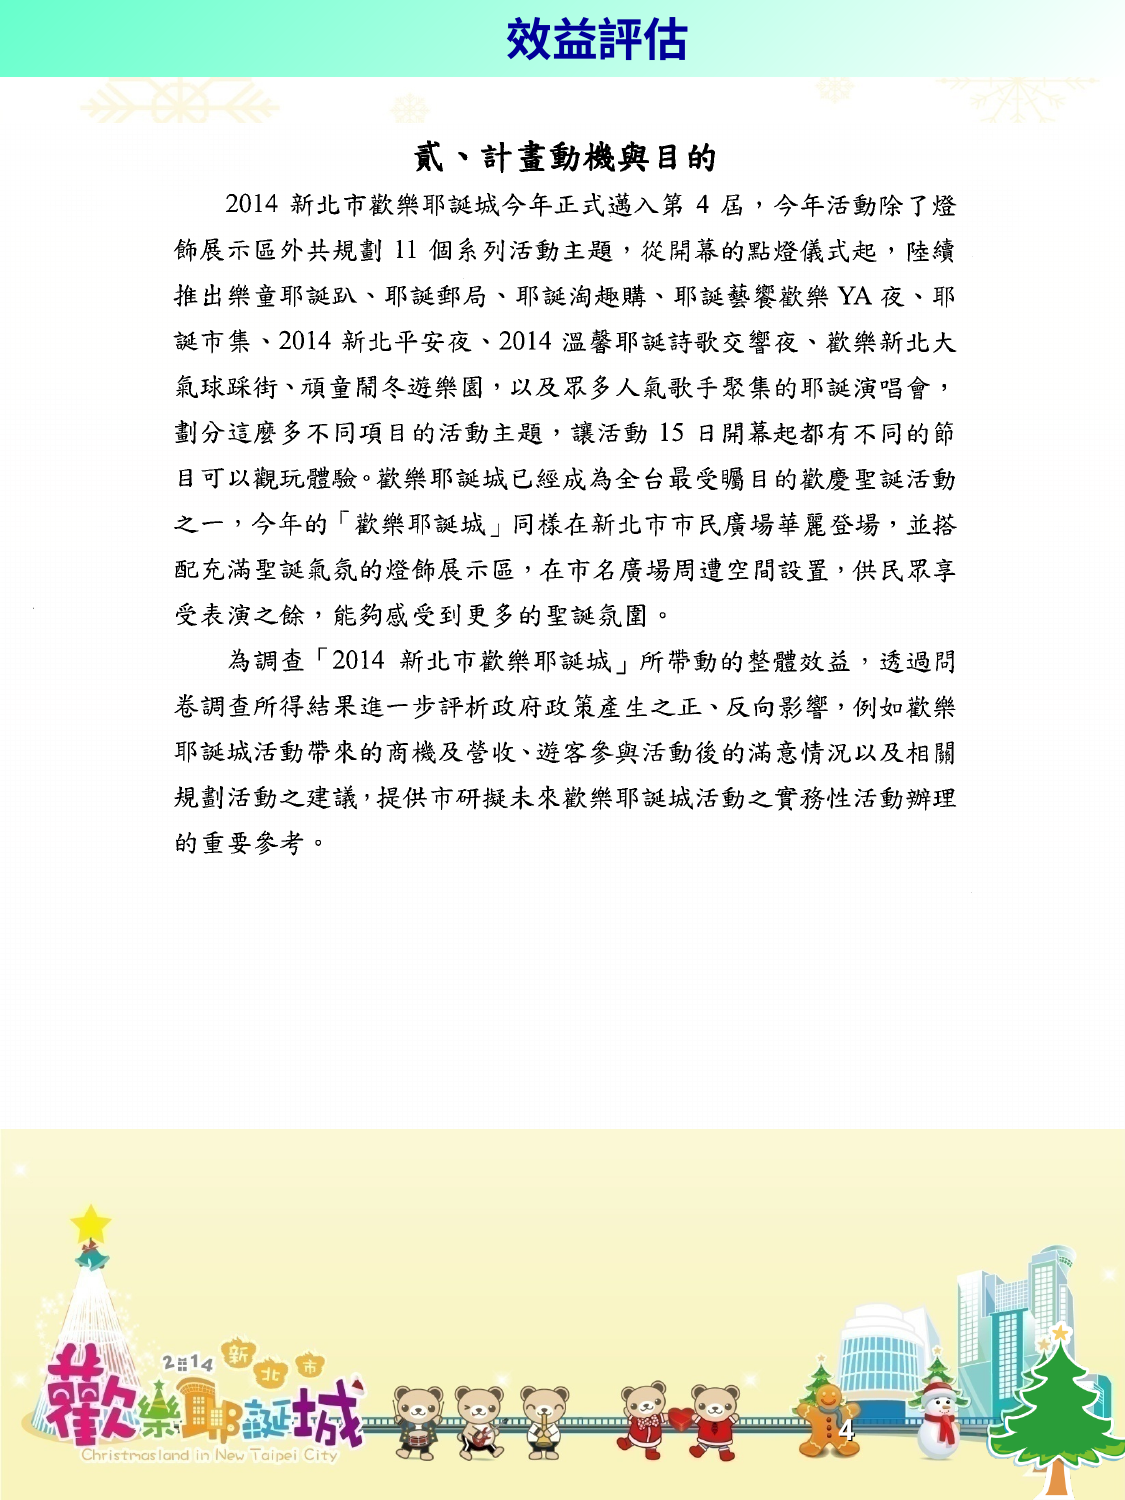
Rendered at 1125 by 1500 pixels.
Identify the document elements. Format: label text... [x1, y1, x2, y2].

title 效益評估 [196, 0, 1000, 76]
text_box 4 [822, 1390, 1085, 1471]
picture [0, 123, 1125, 1129]
